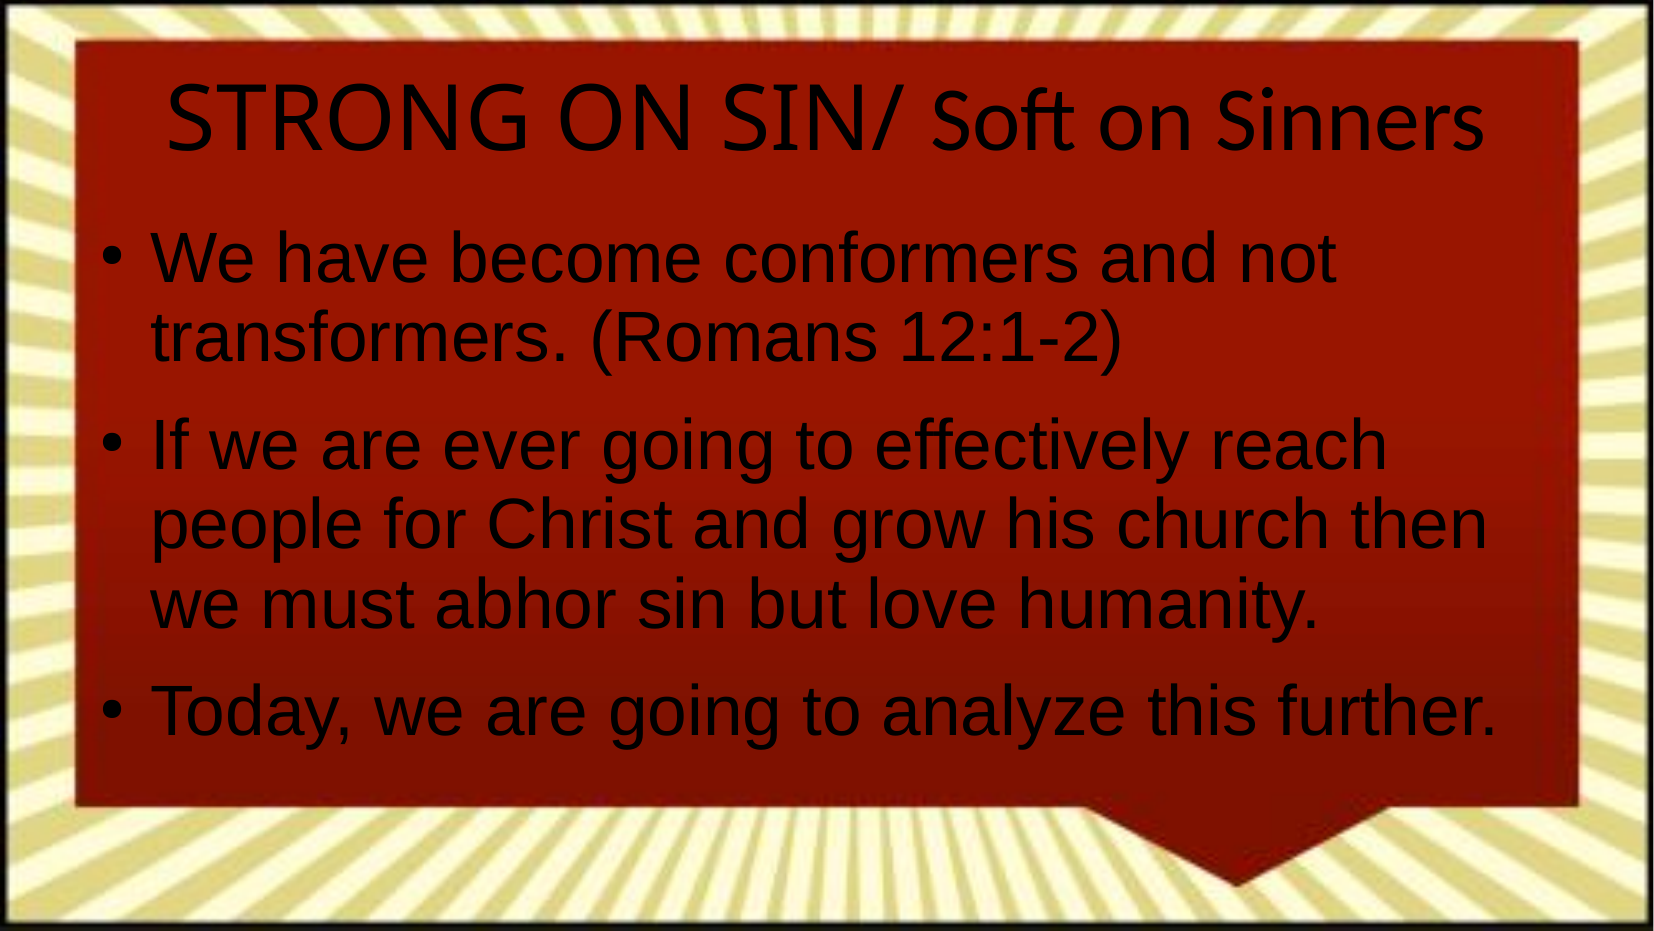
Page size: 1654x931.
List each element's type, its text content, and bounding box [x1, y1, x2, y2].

list We have become conformers and not transformers. (Romans 12:1-2) If we are ever going to effectively reach people for Christ and grow his church then we must abhor sin but love humanity. Today, we are going to analyze this further. [82, 217, 1571, 811]
title STRONG ON SIN/ Soft on Sinners [82, 37, 1571, 193]
picture [0, 0, 1654, 931]
